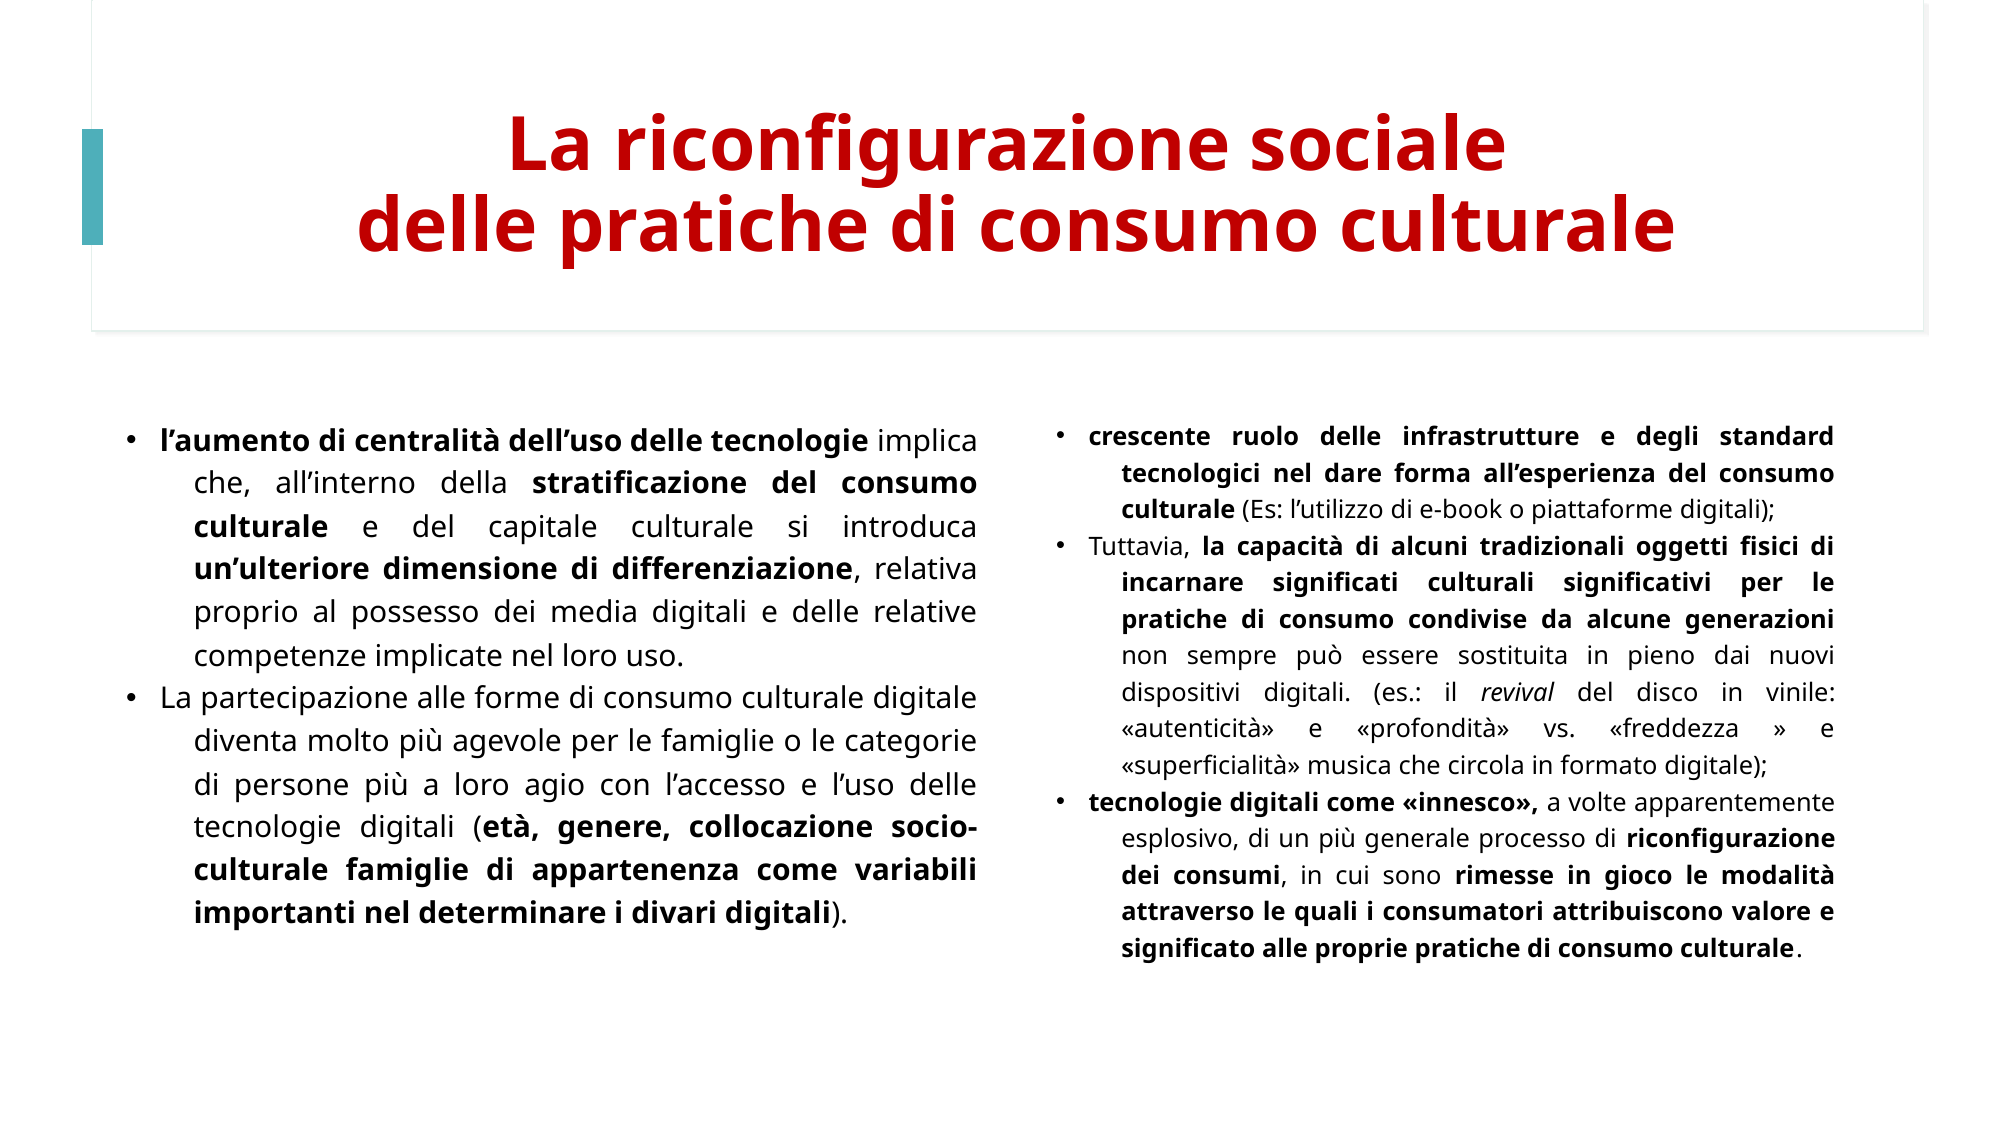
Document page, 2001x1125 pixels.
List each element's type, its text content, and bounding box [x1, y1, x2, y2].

title La riconfigurazione sociale delle pratiche di consumo culturale [183, 90, 1852, 284]
list crescente ruolo delle infrastrutture e degli standard tecnologici nel dare forma all’esperienza del consumo culturale (Es: l’utilizzo di e-book o piattaforme digitali); Tuttavia, la capacità di alcuni tradizionali oggetti fisici di incarnare significati culturali significativi per le pratiche di consumo condivise da alcune generazioni non sempre può essere sostituita in pieno dai nuovi dispositivi digitali. (es.: il revival del disco in vinile: «autenticità» e «profondità» vs. «freddezza » e «superficialità» musica che circola in formato digitale); tecnologie digitali come «innesco», a volte apparentemente esplosivo, di un più generale processo di riconfigurazione dei consumi, in cui sono rimesse in gioco le modalità attraverso le quali i consumatori attribuiscono valore e significato alle proprie pratiche di consumo culturale. [1041, 406, 1852, 1013]
list l’aumento di centralità dell’uso delle tecnologie implica che, all’interno della stratificazione del consumo culturale e del capitale culturale si introduca un’ulteriore dimensione di differenziazione, relativa proprio al possesso dei media digitali e delle relative competenze implicate nel loro uso. La partecipazione alle forme di consumo culturale digitale diventa molto più agevole per le famiglie o le categorie di persone più a loro agio con l’accesso e l’uso delle tecnologie digitali (età, genere, collocazione socio-culturale famiglie di appartenenza come variabili importanti nel determinare i divari digitali). [111, 406, 994, 1013]
